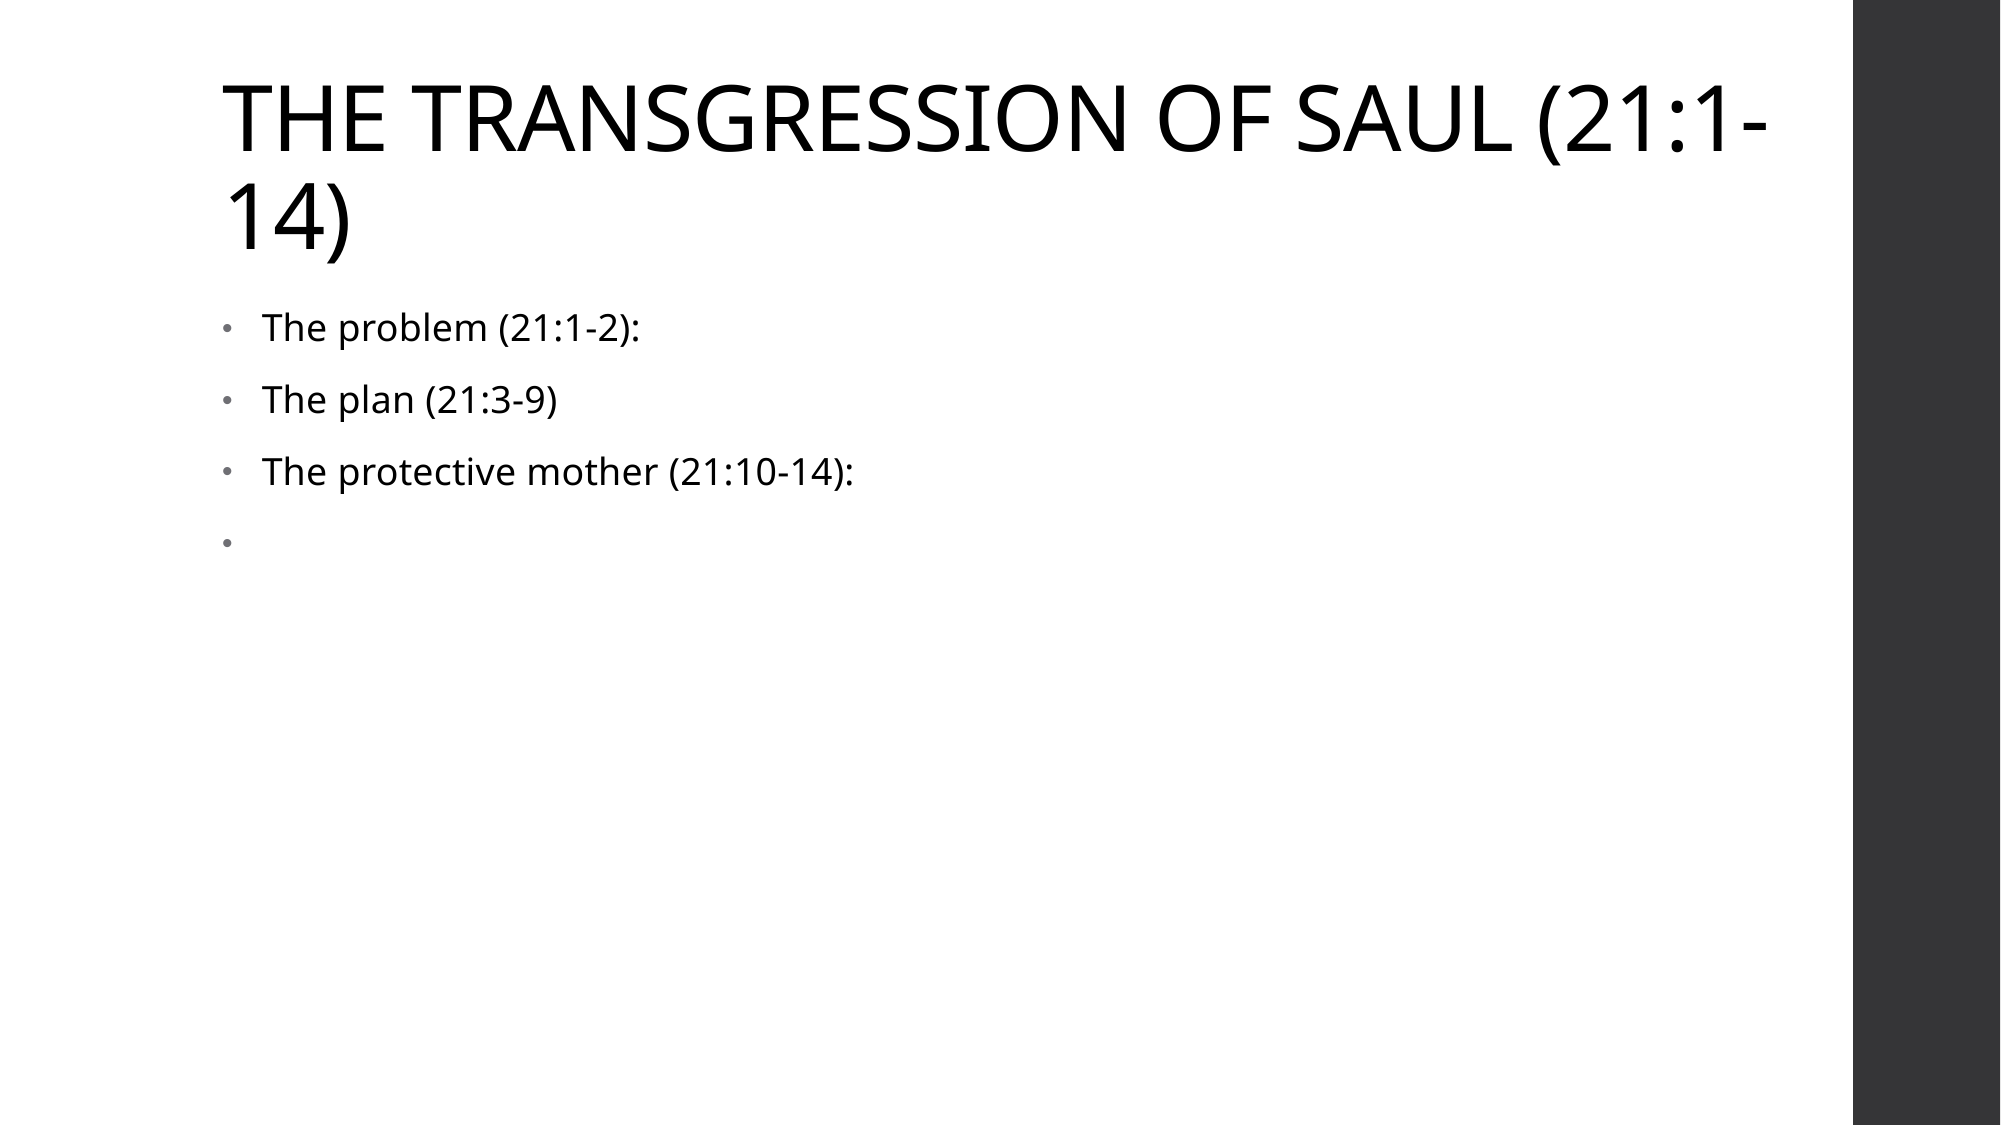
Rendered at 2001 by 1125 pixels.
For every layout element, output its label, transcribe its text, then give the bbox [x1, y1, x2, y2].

title THE TRANSGRESSION OF SAUL (21:1-14) [206, 60, 1797, 278]
list The problem (21:1-2): The plan (21:3-9) The protective mother (21:10-14): [206, 299, 1617, 1014]
